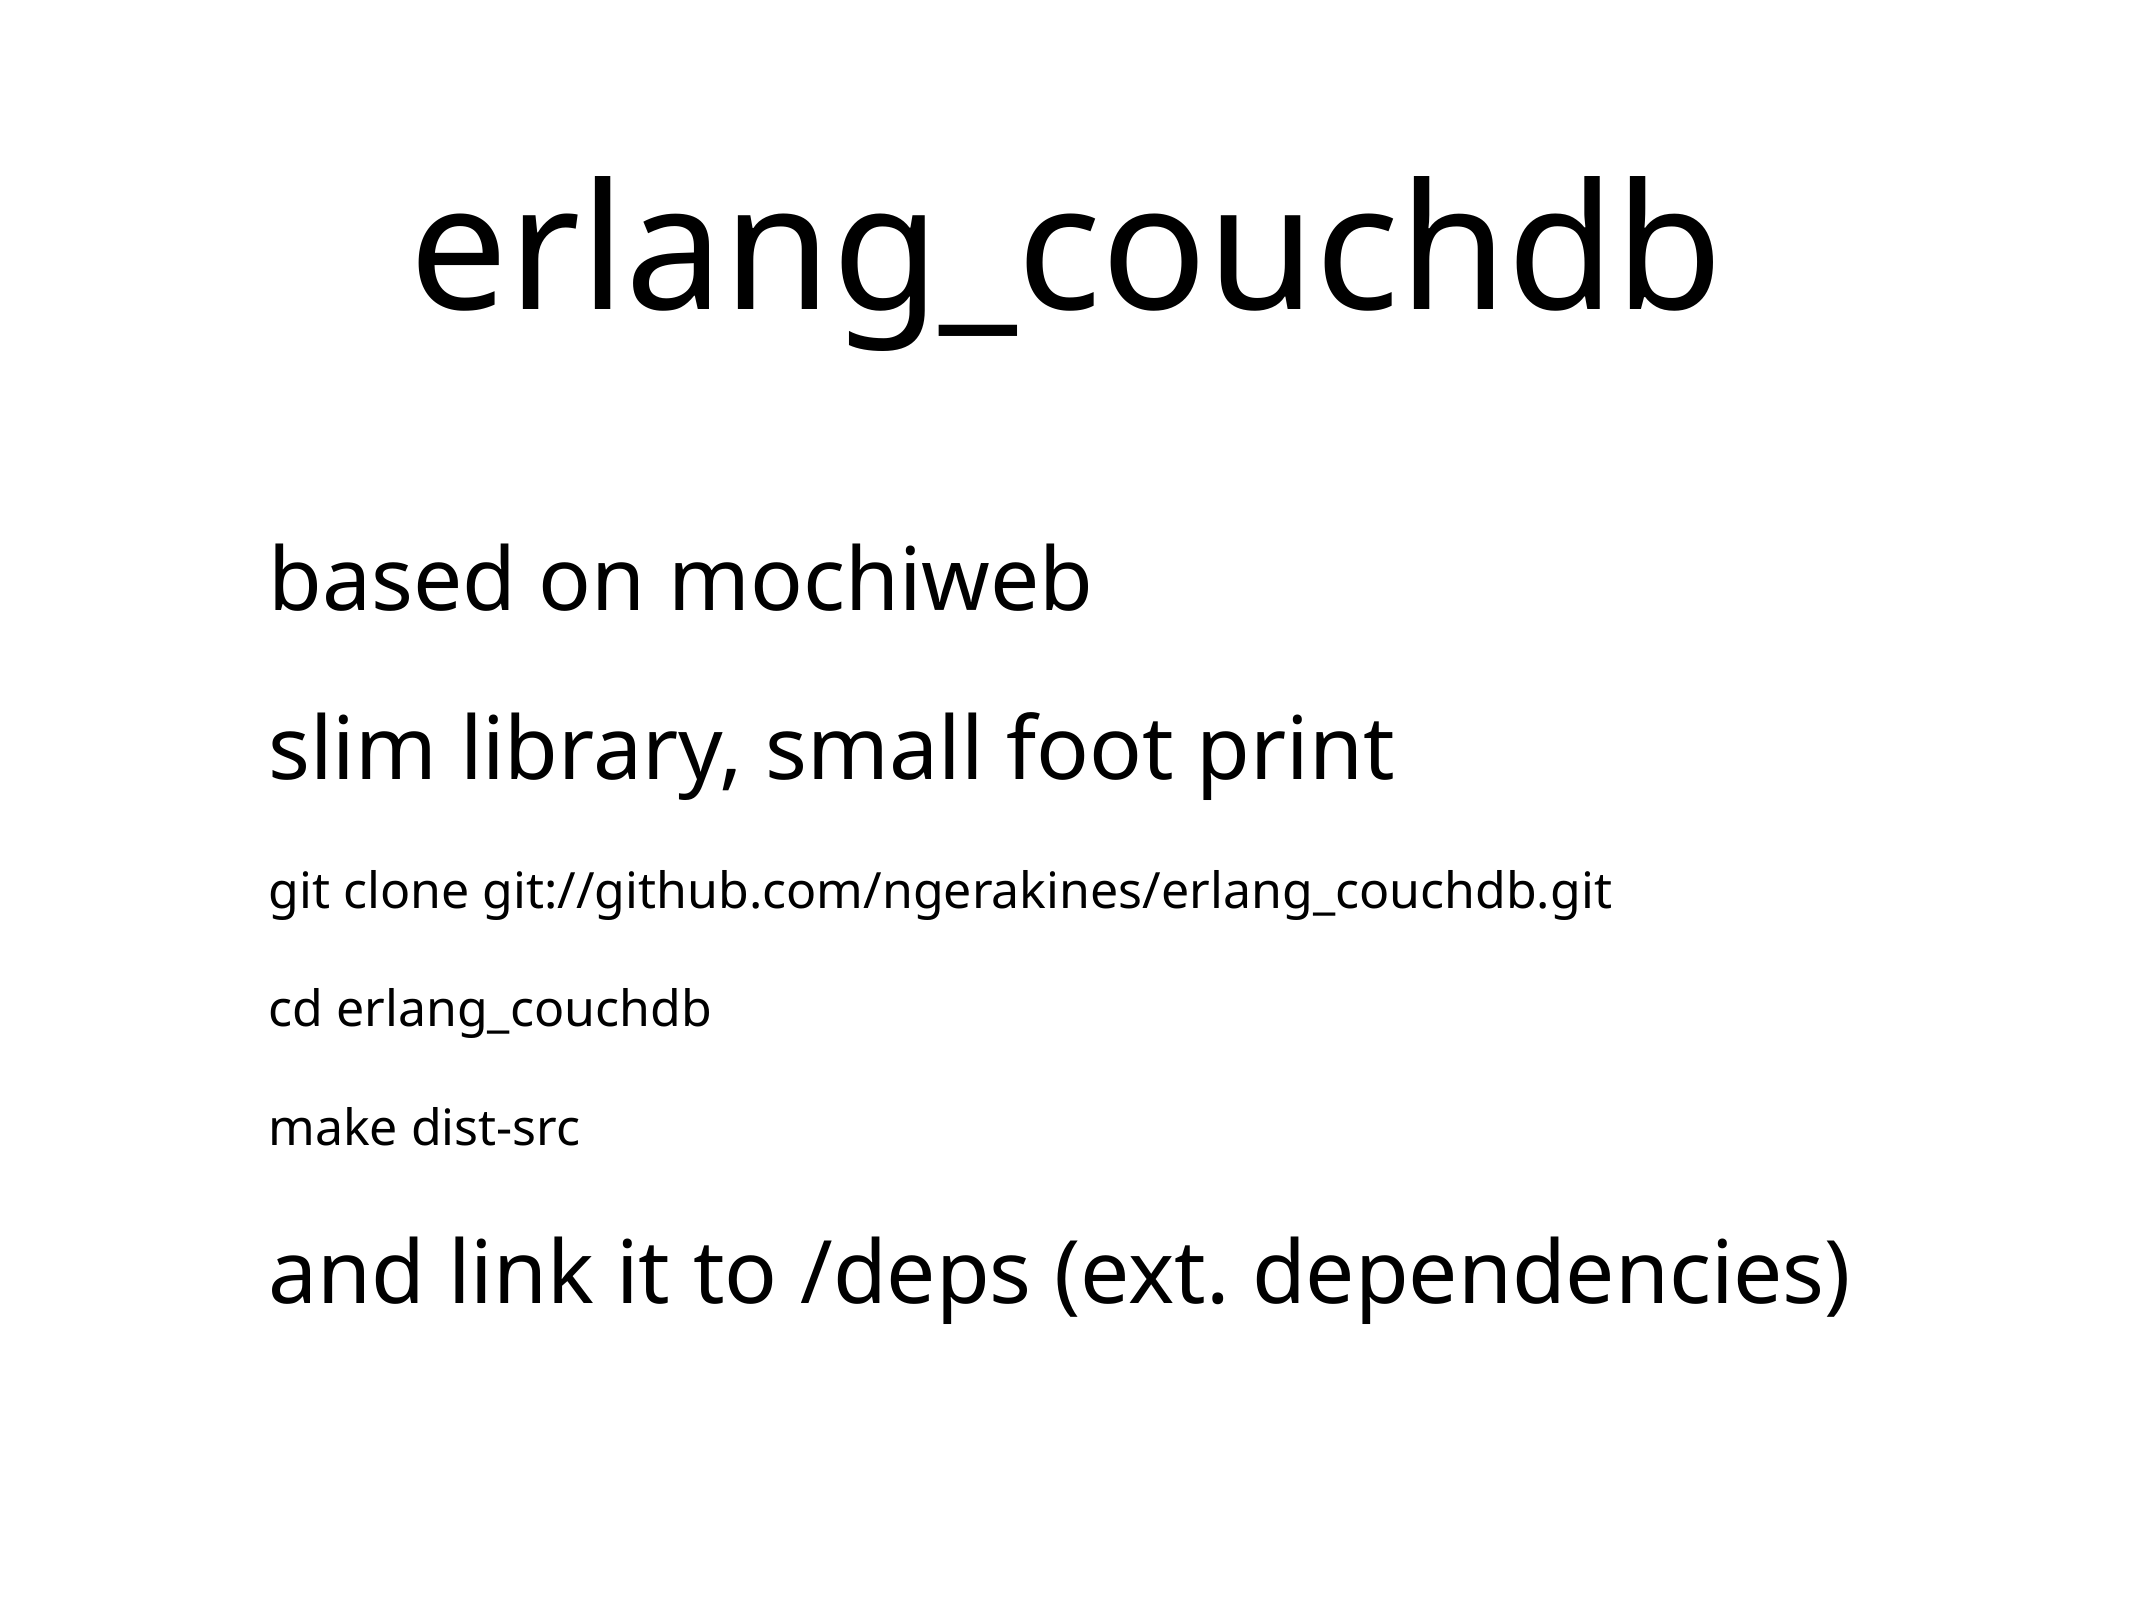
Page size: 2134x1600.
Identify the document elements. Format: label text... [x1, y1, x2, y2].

title erlang_couchdb [208, 41, 1925, 442]
list based on mochiweb slim library, small foot print git clone git://github.com/ngerakines/erlang_couchdb.git cd erlang_couchdb make dist-src and link it to /deps (ext. dependencies) [208, 454, 1925, 1392]
